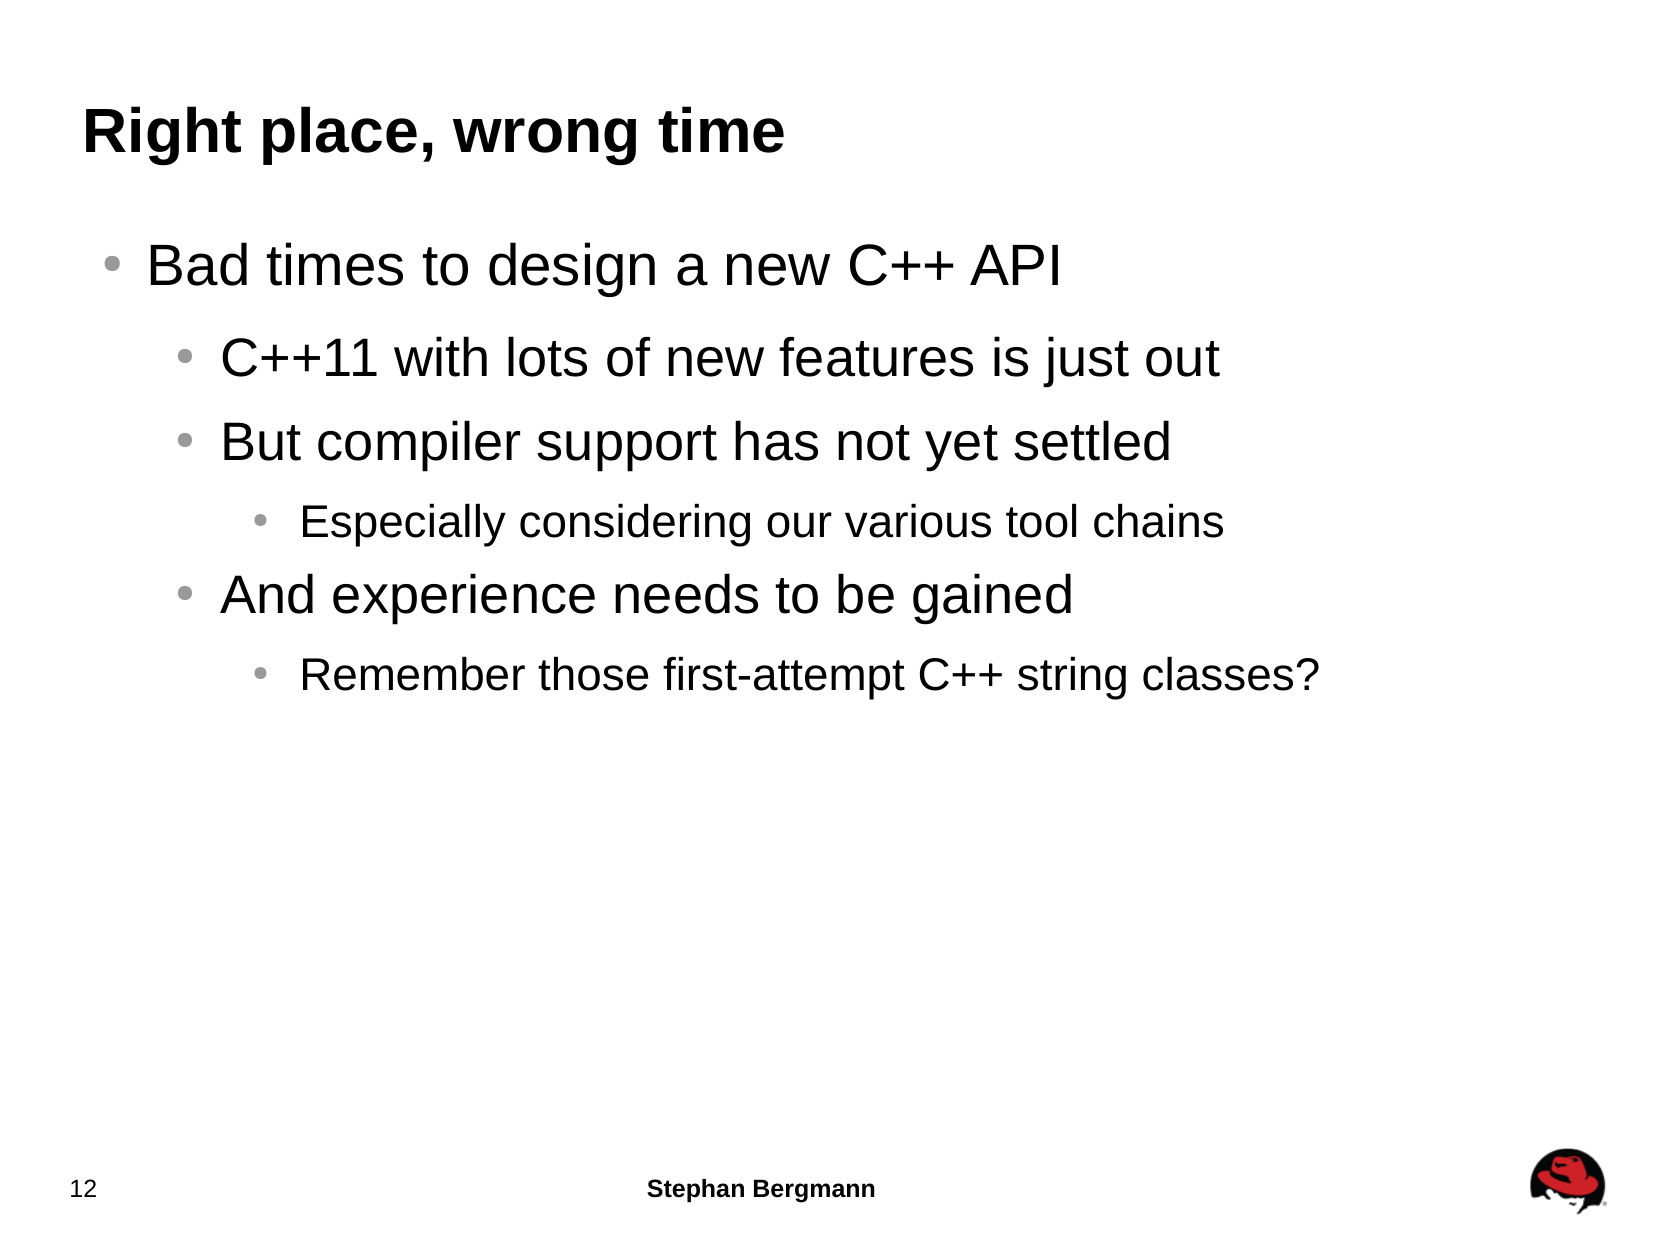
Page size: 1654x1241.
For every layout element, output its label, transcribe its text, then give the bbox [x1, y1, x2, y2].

picture [1529, 1146, 1613, 1224]
title Right place, wrong time [82, 37, 1571, 226]
list Bad times to design a new C++ API C++11 with lots of new features is just out But compiler support has not yet settled Especially considering our various tool chains And experience needs to be gained Remember those first-attempt C++ string classes? [86, 232, 1576, 1027]
